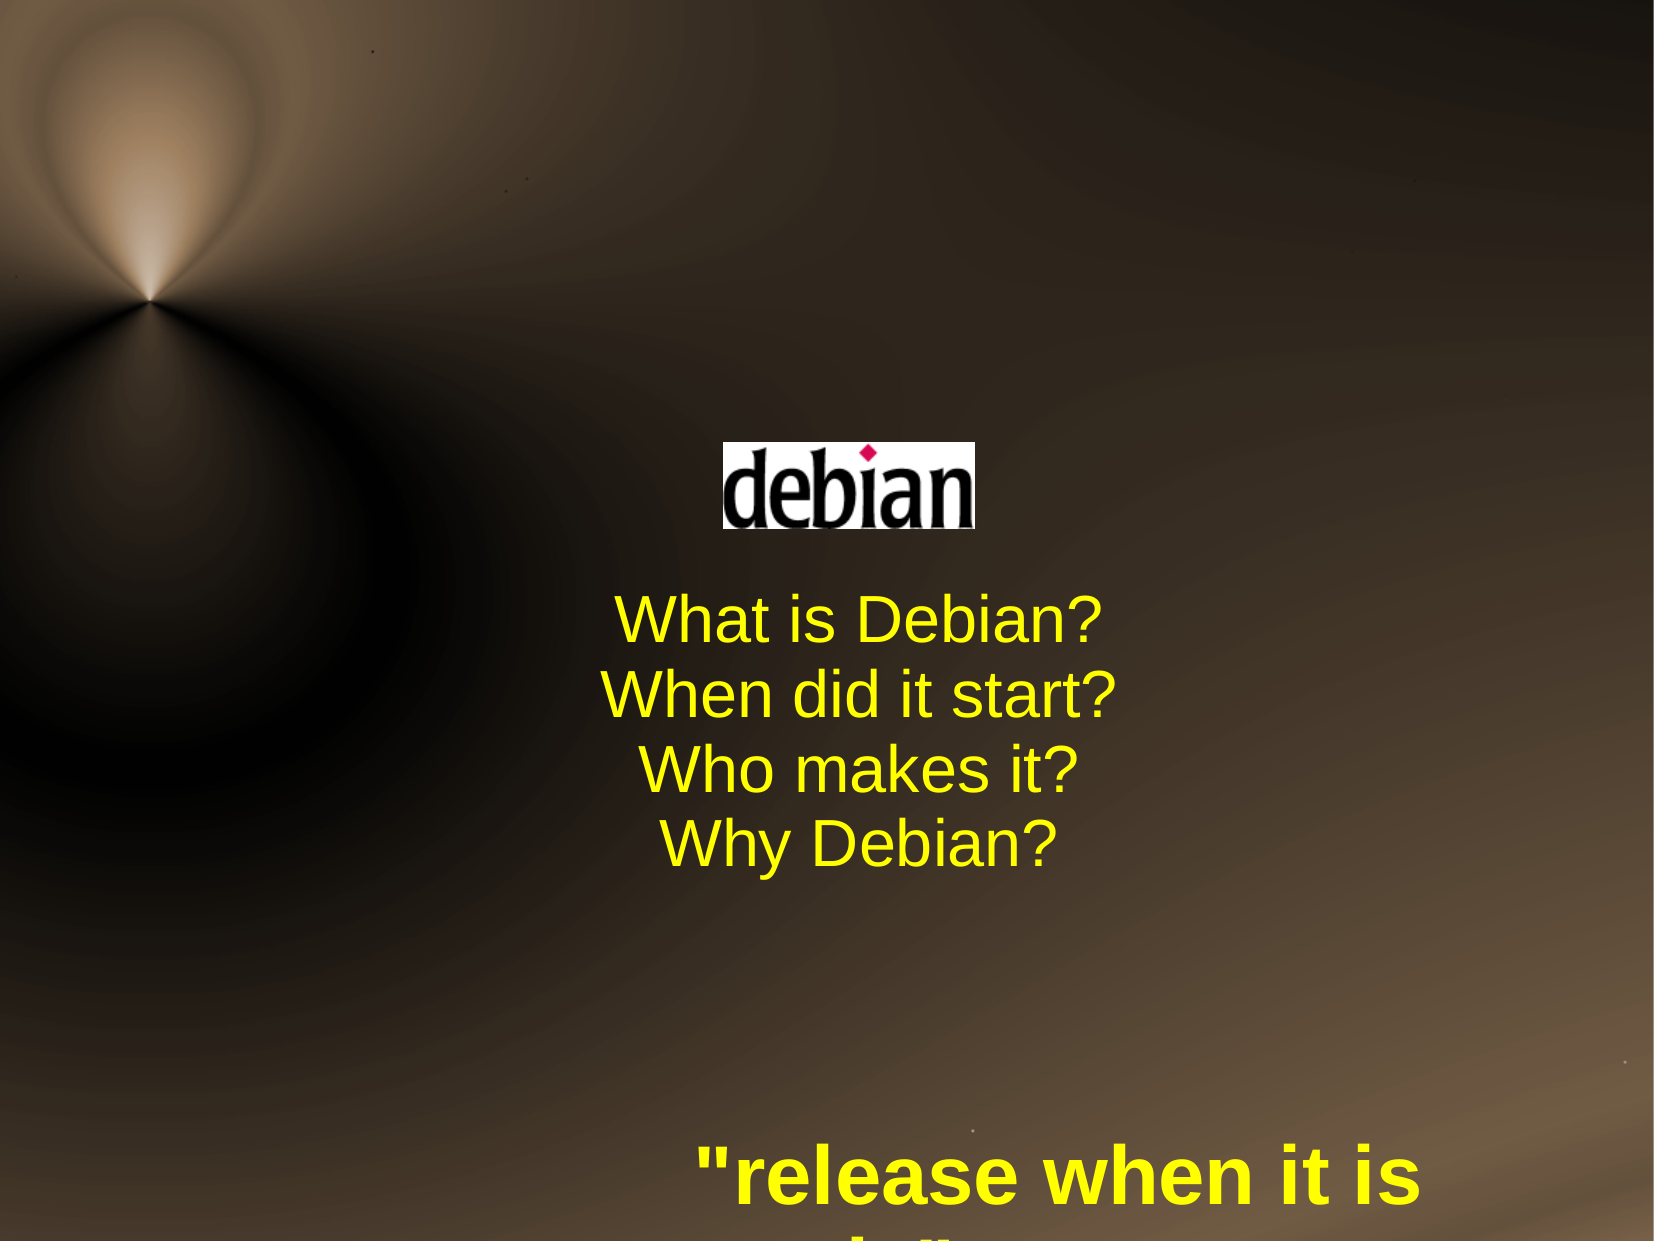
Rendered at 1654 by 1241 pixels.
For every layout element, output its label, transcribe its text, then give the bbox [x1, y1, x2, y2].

picture [0, 0, 1654, 1241]
title [324, 56, 1571, 250]
subtitle What is Debian? When did it start? Who makes it? Why Debian? [147, 361, 1571, 1102]
text_box "release when it is ready" [679, 1122, 1654, 1229]
